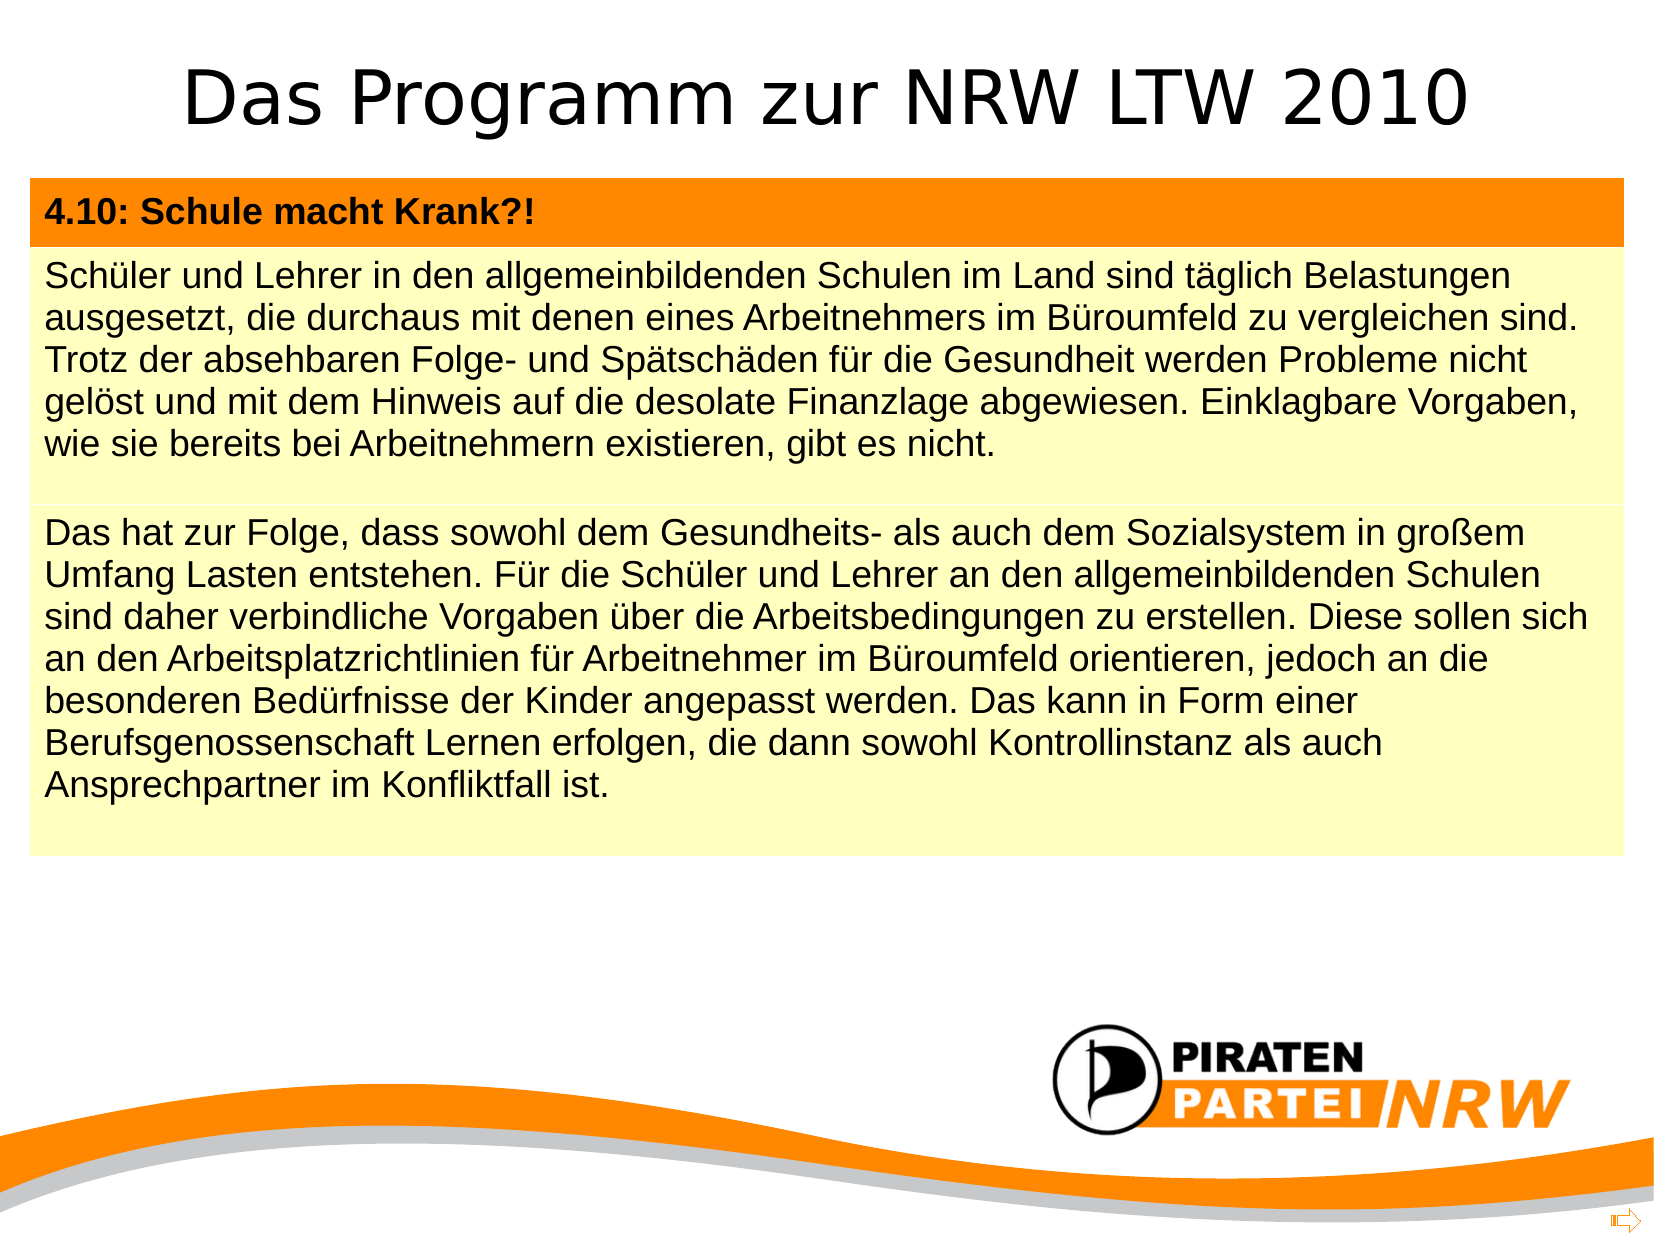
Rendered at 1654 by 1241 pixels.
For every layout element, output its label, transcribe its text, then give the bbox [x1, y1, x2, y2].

picture [1045, 1021, 1579, 1140]
title Das Programm zur NRW LTW 2010 [82, 54, 1571, 143]
table_cell Schüler und Lehrer in den allgemeinbildenden Schulen im Land sind täglich Belastungen ausgesetzt, die durchaus mit denen eines Arbeitnehmers im Büroumfeld zu vergleichen sind. Trotz der absehbaren Folge- und Spätschäden für die Gesundheit werden Probleme nicht gelöst und mit dem Hinweis auf die desolate Finanzlage abgewiesen. Einklagbare Vorgaben, wie sie bereits bei Arbeitnehmern existieren, gibt es nicht. [30, 248, 1624, 504]
table_header 4.10: ﻿Schule macht Krank?! [30, 178, 1624, 247]
table_cell Das hat zur Folge, dass sowohl dem Gesundheits- als auch dem Sozialsystem in großem Umfang Lasten entstehen. Für die Schüler und Lehrer an den allgemeinbildenden Schulen sind daher verbindliche Vorgaben über die Arbeitsbedingungen zu erstellen. Diese sollen sich an den Arbeitsplatzrichtlinien für Arbeitnehmer im Büroumfeld orientieren, jedoch an die besonderen Bedürfnisse der Kinder angepasst werden. Das kann in Form einer Berufsgenossenschaft Lernen erfolgen, die dann sowohl Kontrollinstanz als auch Ansprechpartner im Konfliktfall ist. [30, 505, 1624, 856]
